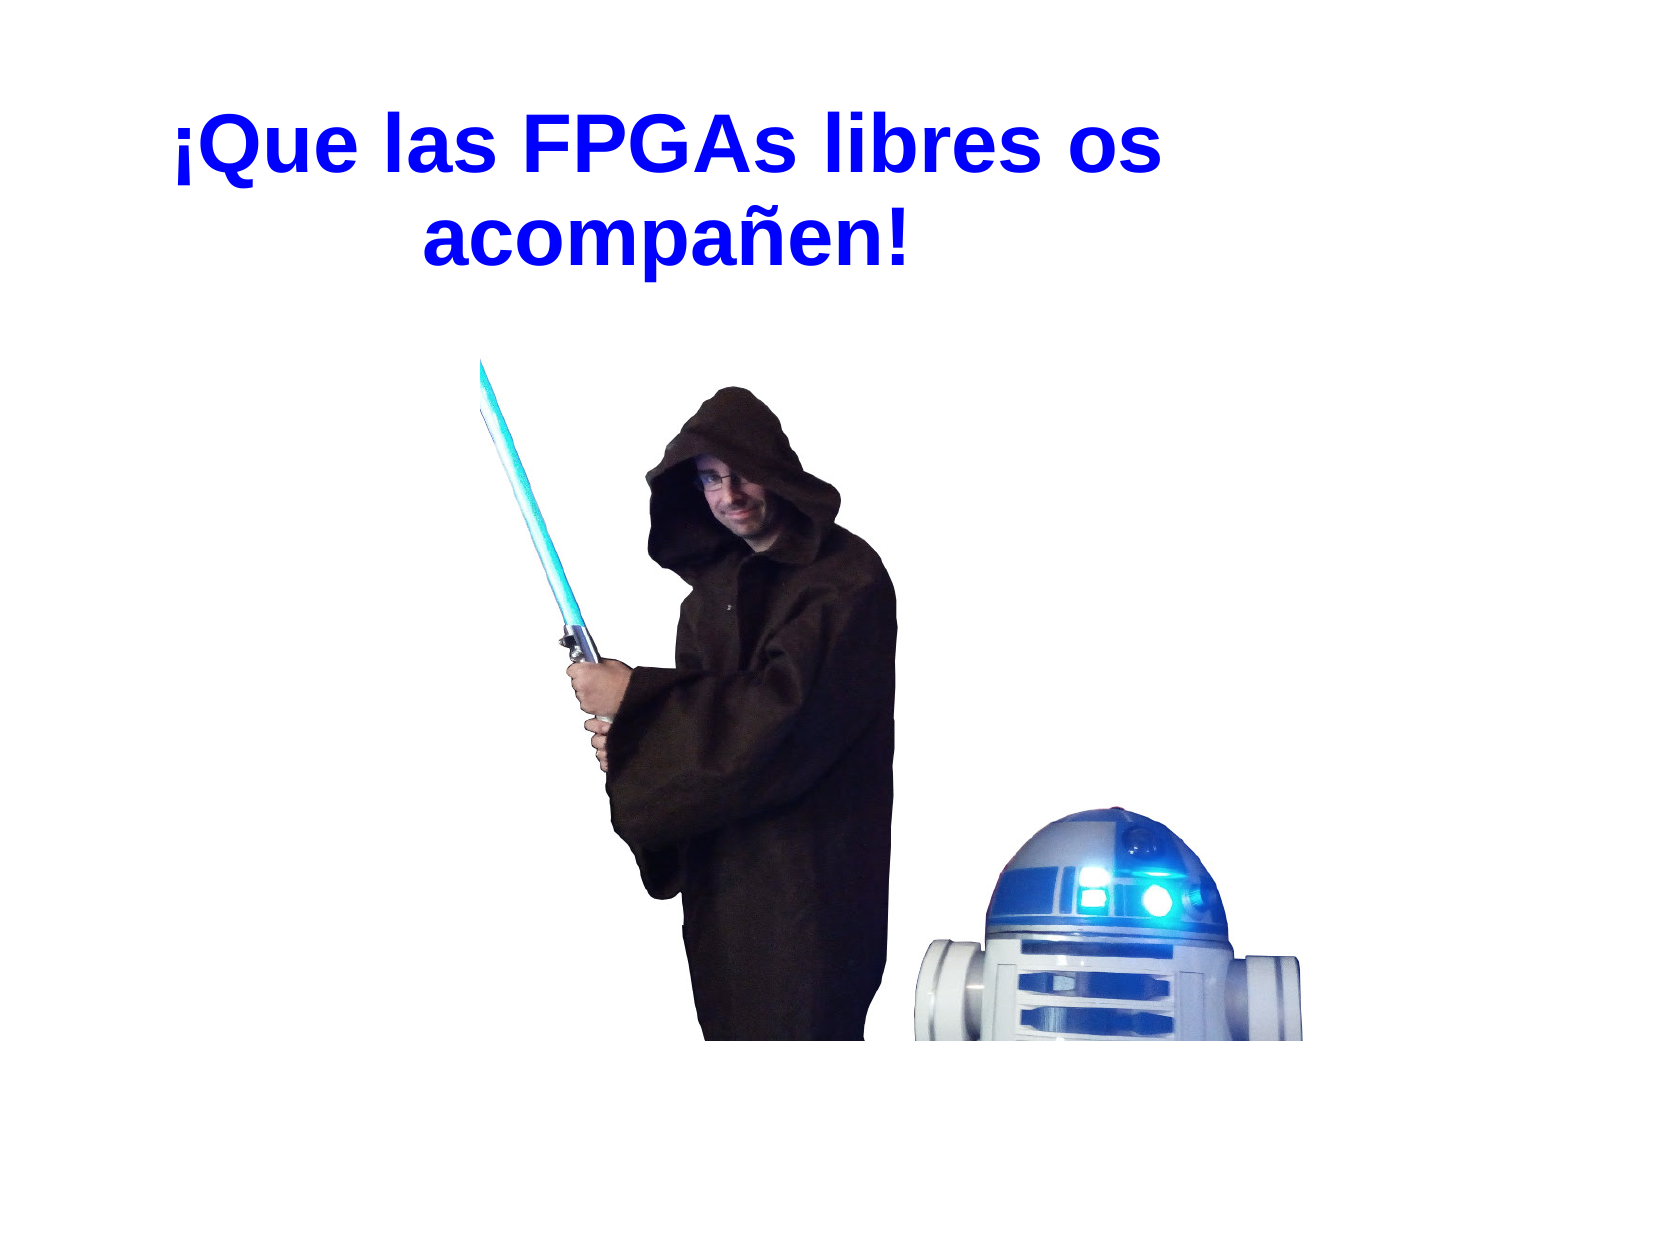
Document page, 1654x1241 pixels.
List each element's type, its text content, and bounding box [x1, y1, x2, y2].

picture [480, 332, 1334, 1041]
text_box ¡Que las FPGAs libres os acompañen! [150, 90, 1186, 291]
